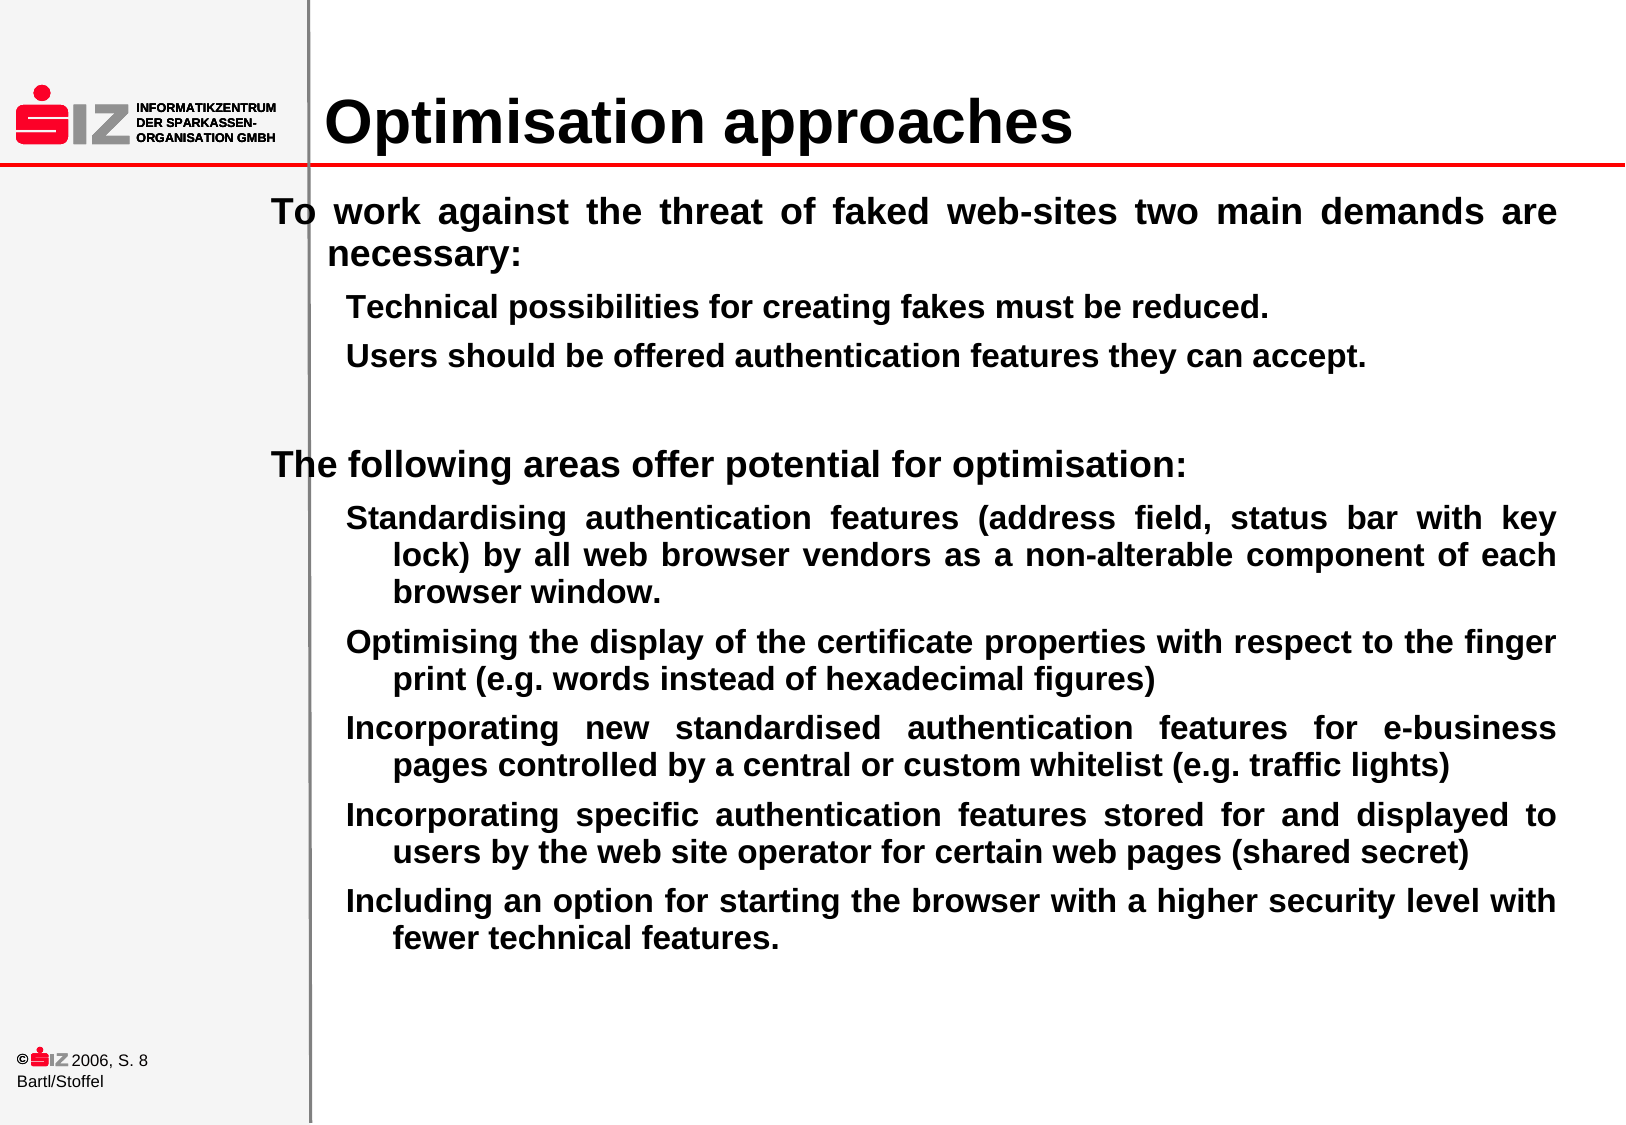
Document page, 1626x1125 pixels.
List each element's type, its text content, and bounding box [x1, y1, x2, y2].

title Optimisation approaches [319, 91, 1558, 156]
list To work against the threat of faked web-sites two main demands are necessary: Technical possibilities for creating fakes must be reduced. Users should be offered authentication features they can accept. The following areas offer potential for optimisation: Standardising authentication features (address field, status bar with key lock) by all web browser vendors as a non-alterable component of each browser window. Optimising the display of the certificate properties with respect to the finger print (e.g. words instead of hexadecimal figures) Incorporating new standardised authentication features for e-business pages controlled by a central or custom whitelist (e.g. traffic lights) Incorporating specific authentication features stored for and displayed to users by the web site operator for certain web pages (shared secret) Including an option for starting the browser with a higher security level with fewer technical features. [270, 190, 1559, 1059]
